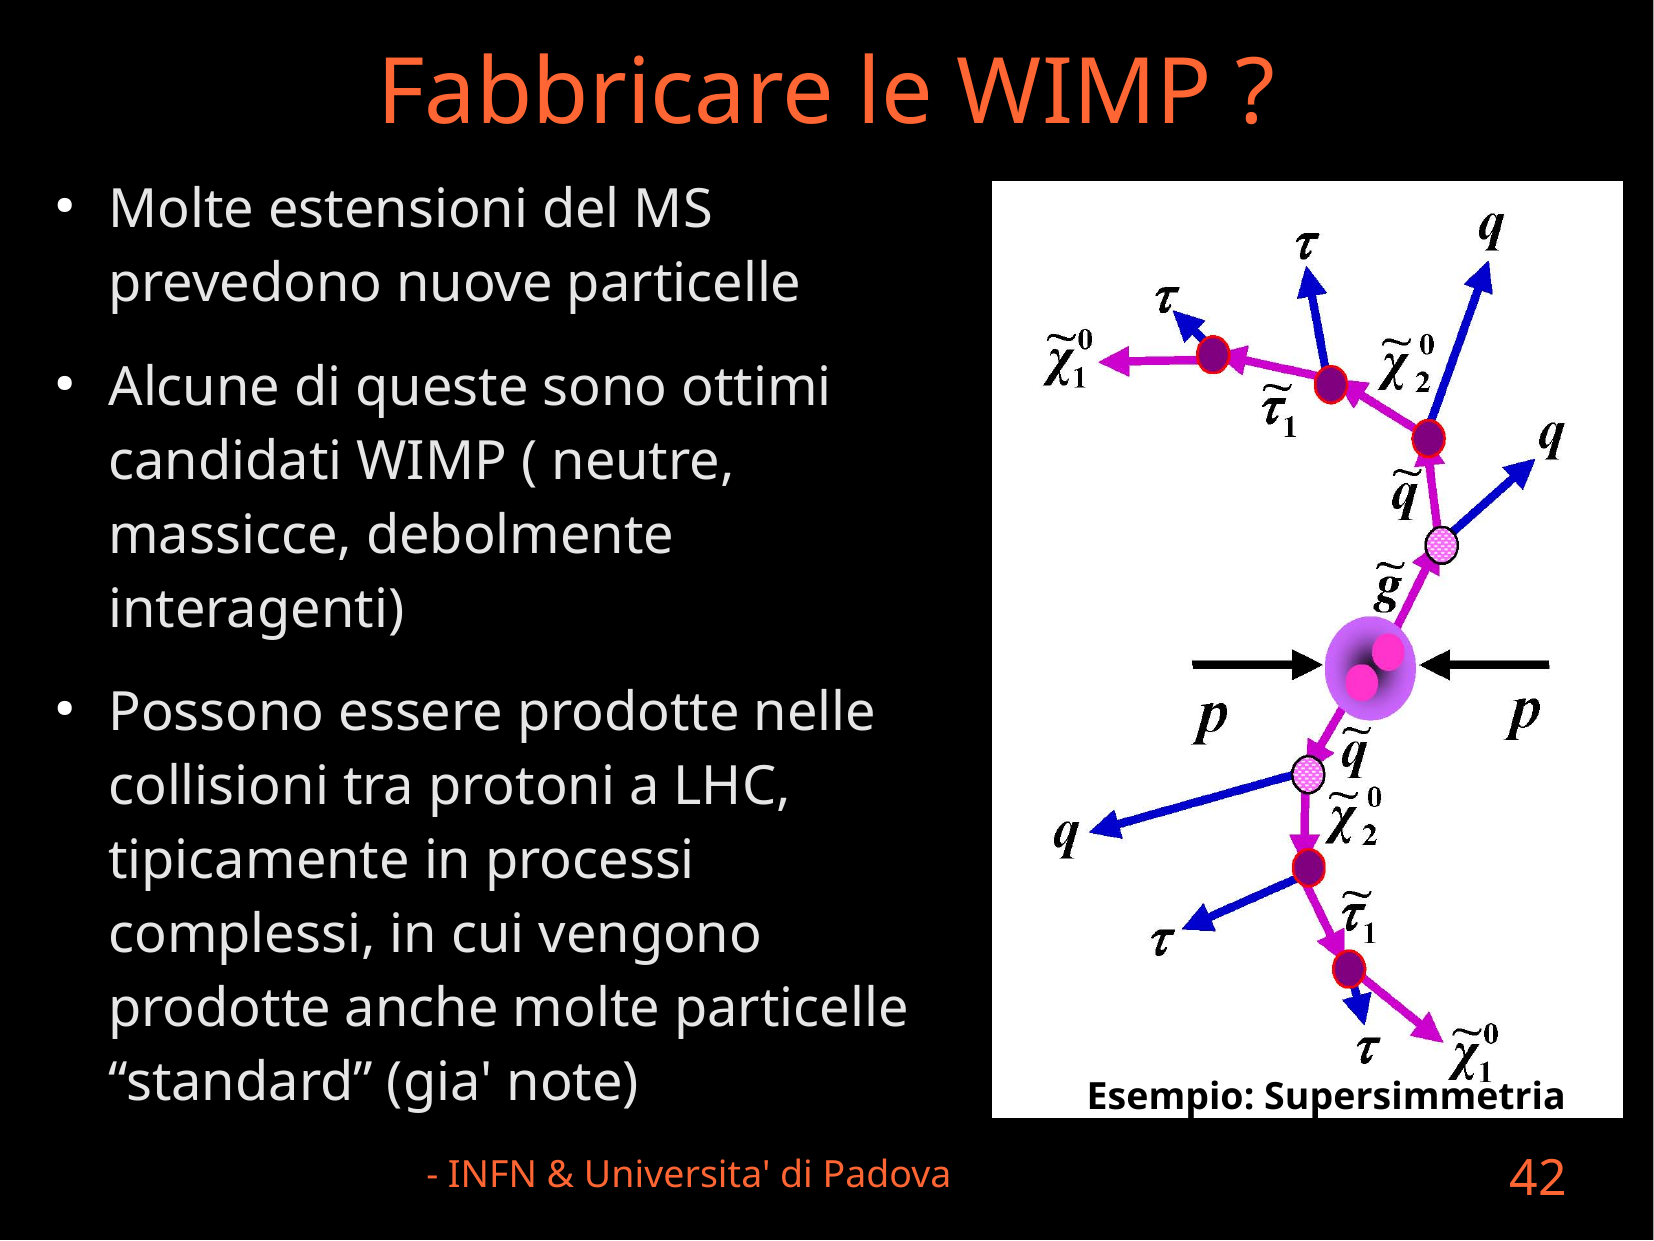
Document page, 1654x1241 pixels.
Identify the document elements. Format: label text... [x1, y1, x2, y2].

title Fabbricare le WIMP ? [82, 19, 1571, 157]
picture [992, 181, 1623, 1118]
list Molte estensioni del MS prevedono nuove particelle Alcune di queste sono ottimi candidati WIMP ( neutre, massicce, debolmente interagenti) Possono essere prodotte nelle collisioni tra protoni a LHC, tipicamente in processi complessi, in cui vengono prodotte anche molte particelle “standard” (gia' note) [37, 169, 938, 1151]
text_box Esempio: Supersimmetria [1071, 1061, 1606, 1121]
